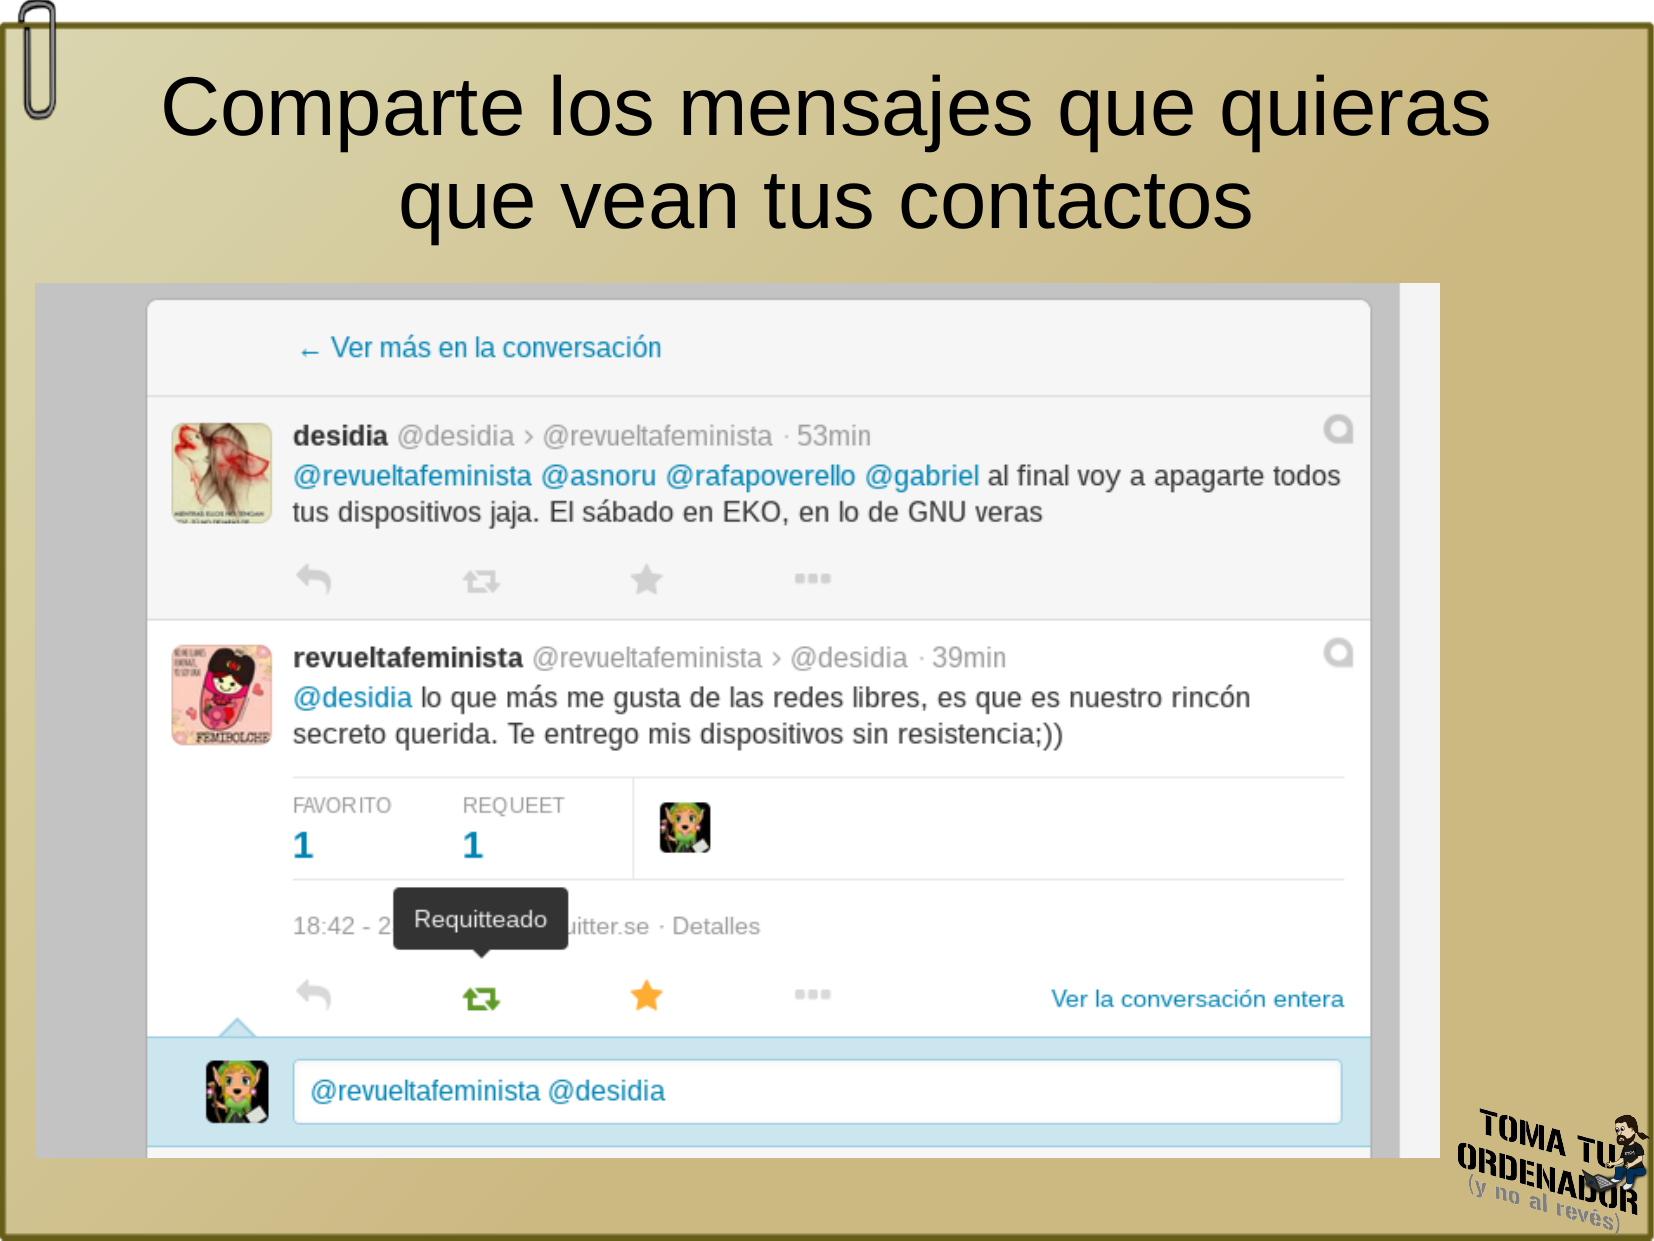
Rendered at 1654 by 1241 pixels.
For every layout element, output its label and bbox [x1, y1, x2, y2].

text_box [82, 49, 1571, 257]
picture [0, 0, 1654, 1241]
